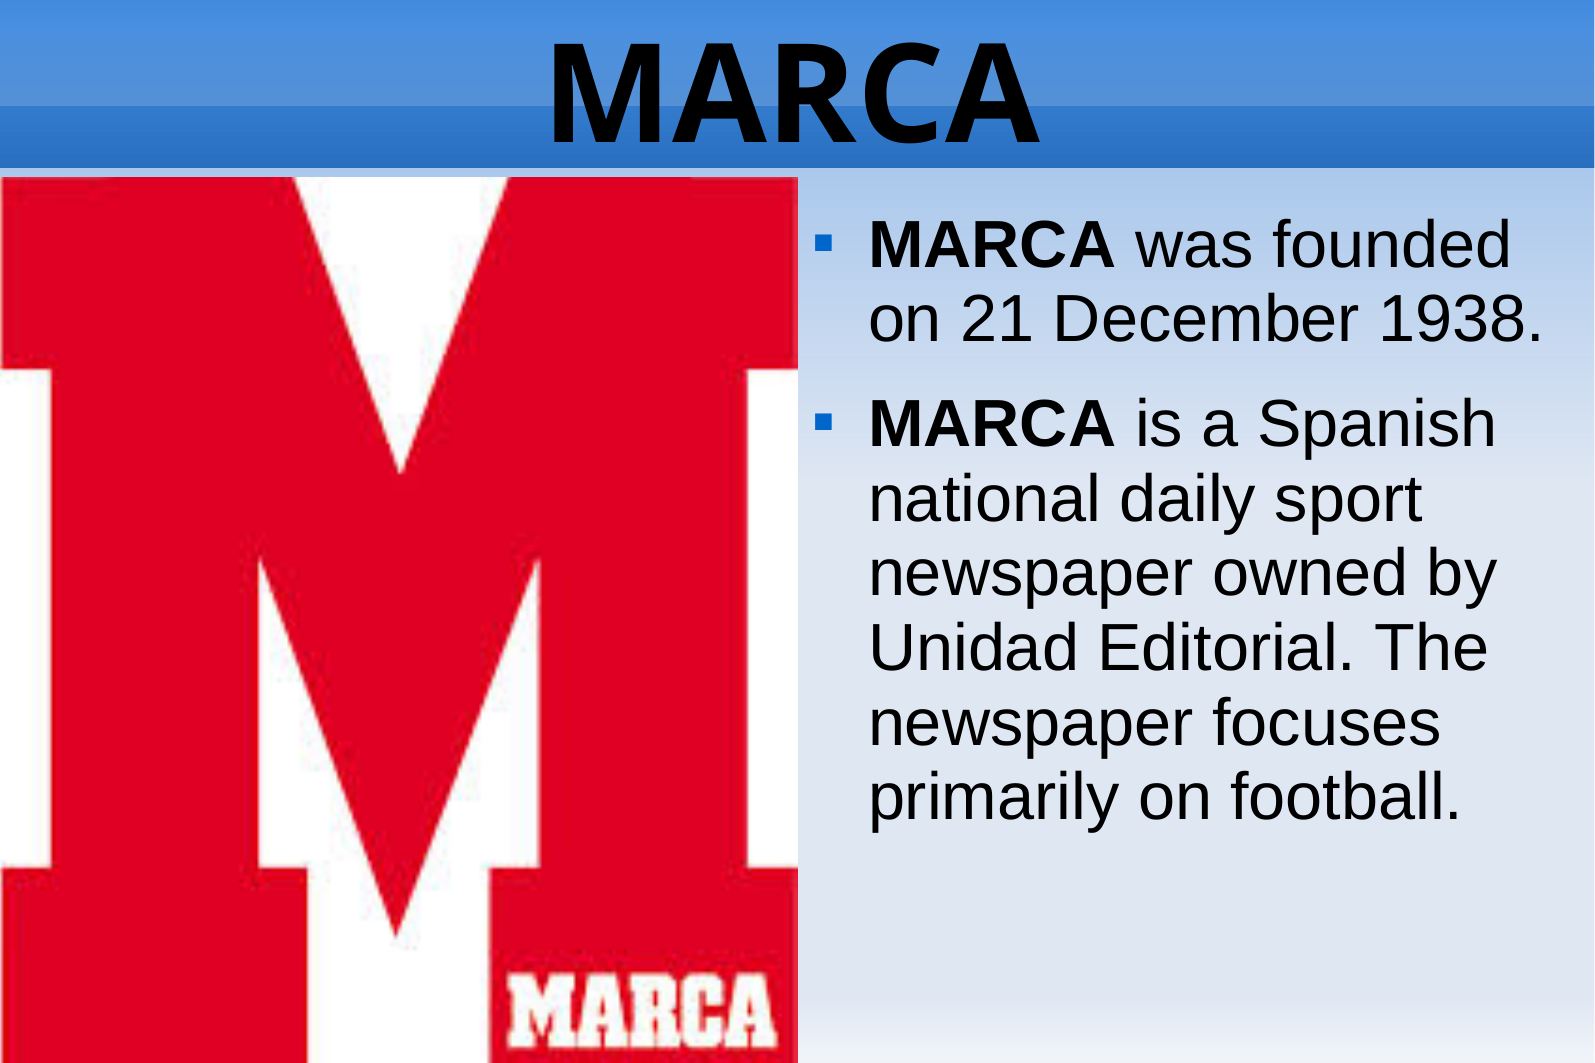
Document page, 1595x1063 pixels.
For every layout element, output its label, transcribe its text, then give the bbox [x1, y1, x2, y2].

title MARCA [74, 0, 1510, 185]
picture [0, 0, 1595, 1063]
list MARCA was founded on 21 December 1938. MARCA is a Spanish national daily sport newspaper owned by Unidad Editorial. The newspaper focuses primarily on football. [798, 206, 1565, 1034]
